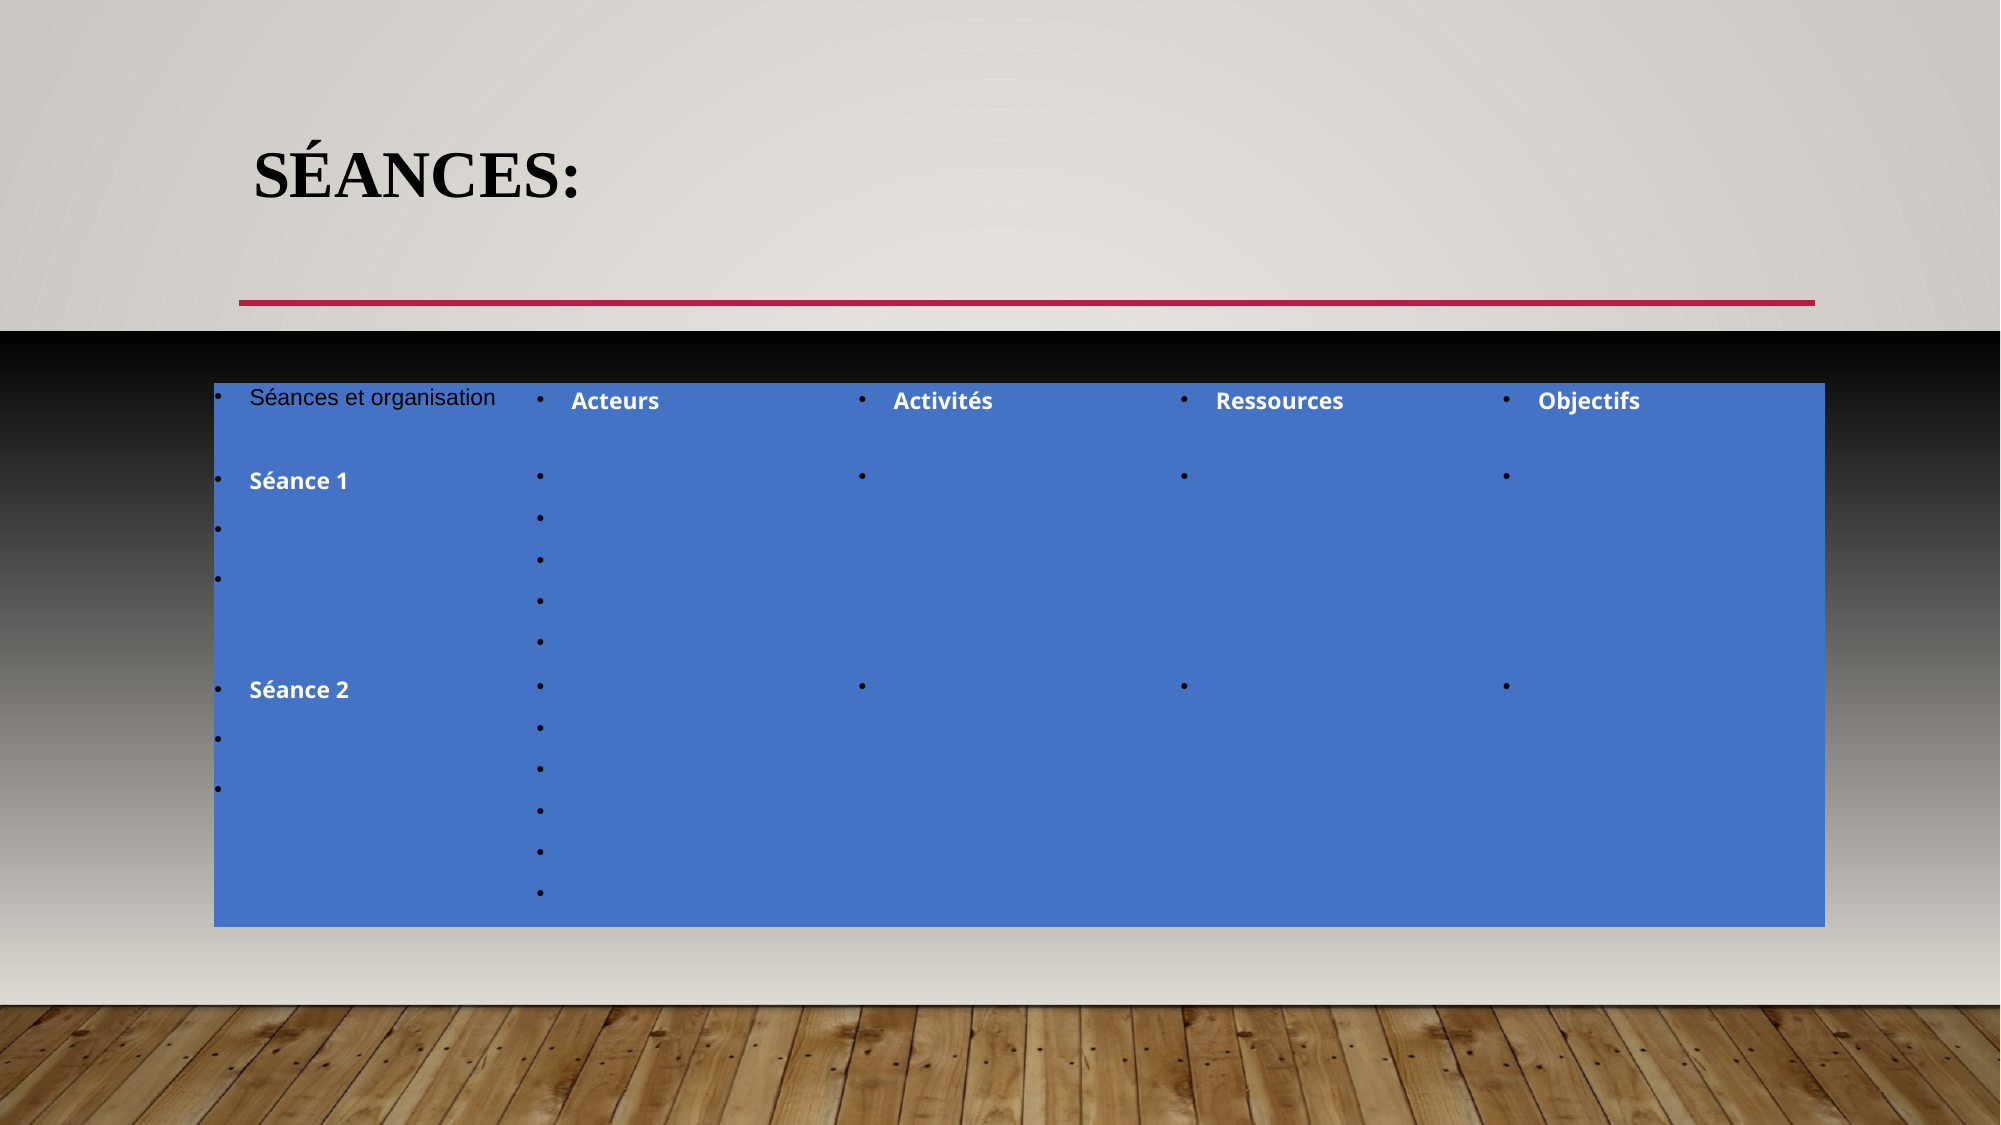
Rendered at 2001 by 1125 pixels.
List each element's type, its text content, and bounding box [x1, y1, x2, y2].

table_cell [858, 463, 1180, 672]
table_cell [1180, 672, 1503, 927]
table_header Séances et organisation [214, 383, 536, 463]
table_header Objectifs [1503, 383, 1825, 463]
table_cell [858, 672, 1180, 927]
table_header Acteurs [536, 383, 858, 463]
table_header Ressources [1180, 383, 1503, 463]
table_cell [1503, 672, 1825, 927]
table_cell [1503, 463, 1825, 672]
table_cell Séance 1 [214, 463, 536, 672]
table_header Activités [858, 383, 1180, 463]
table_cell [1180, 463, 1503, 672]
table_cell Séance 2 [214, 672, 536, 927]
table_cell [536, 672, 858, 927]
title Séances: [238, 131, 1814, 305]
table_cell [536, 463, 858, 672]
